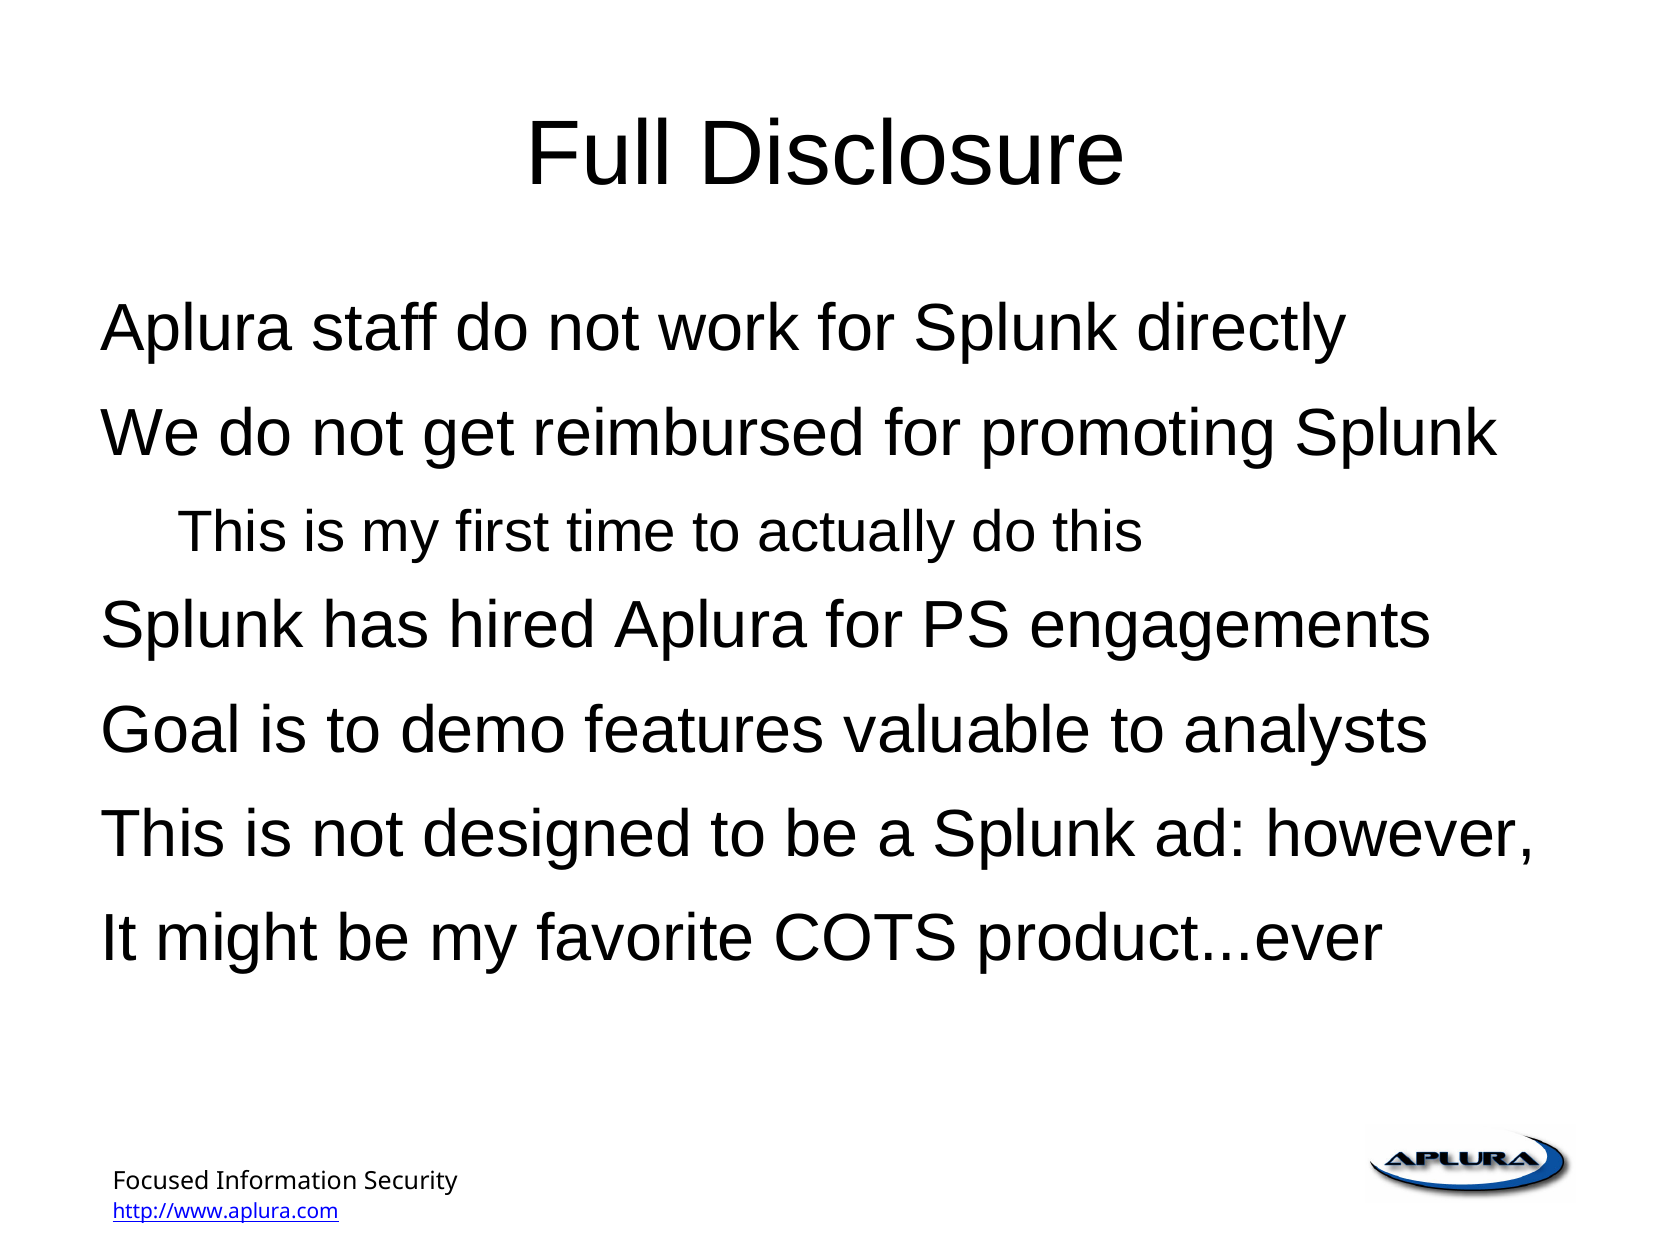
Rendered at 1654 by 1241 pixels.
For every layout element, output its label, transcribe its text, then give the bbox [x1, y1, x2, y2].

picture [1365, 1124, 1576, 1203]
list Aplura staff do not work for Splunk directly We do not get reimbursed for promoting Splunk This is my first time to actually do this Splunk has hired Aplura for PS engagements Goal is to demo features valuable to analysts This is not designed to be a Splunk ad: however, It might be my favorite COTS product...ever [82, 290, 1571, 1116]
title Full Disclosure [82, 49, 1571, 257]
